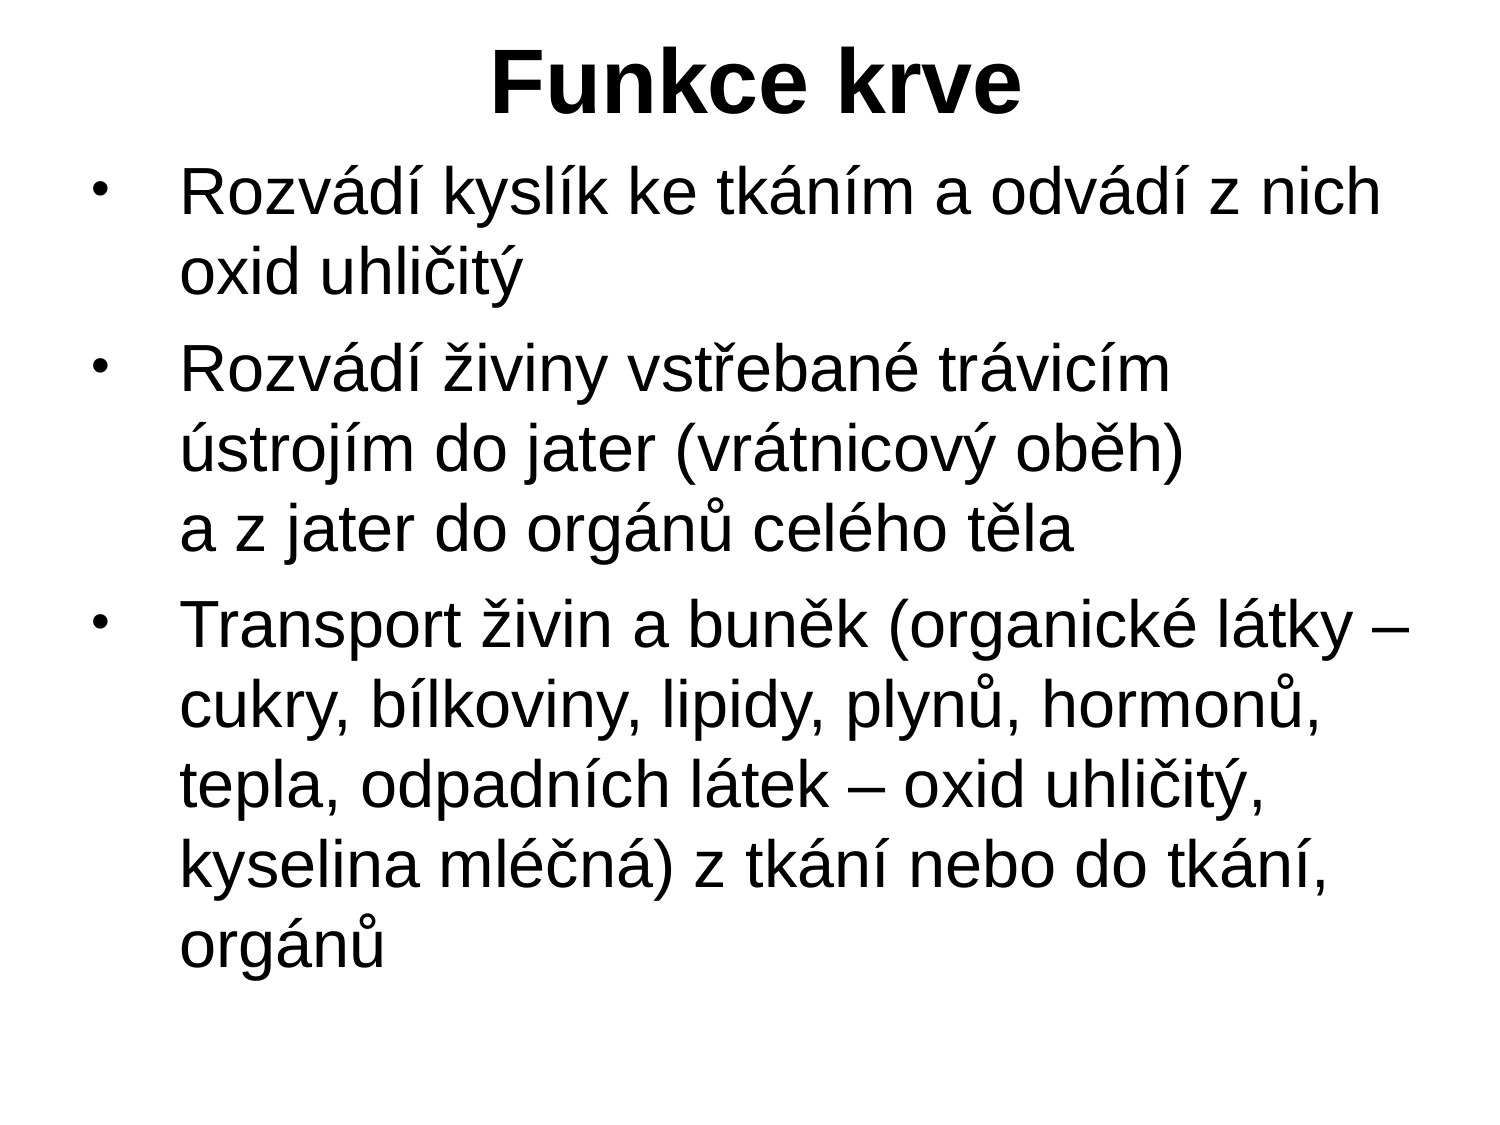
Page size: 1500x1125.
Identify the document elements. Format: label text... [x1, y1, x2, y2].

title Funkce krve [82, 0, 1433, 155]
list Rozvádí kyslík ke tkáním a odvádí z nich oxid uhličitý Rozvádí živiny vstřebané trávicím ústrojím do jater (vrátnicový oběh) a z jater do orgánů celého těla Transport živin a buněk (organické látky – cukry, bílkoviny, lipidy, plynů, hormonů, tepla, odpadních látek – oxid uhličitý, kyselina mléčná) z tkání nebo do tkání, orgánů [76, 140, 1427, 1010]
